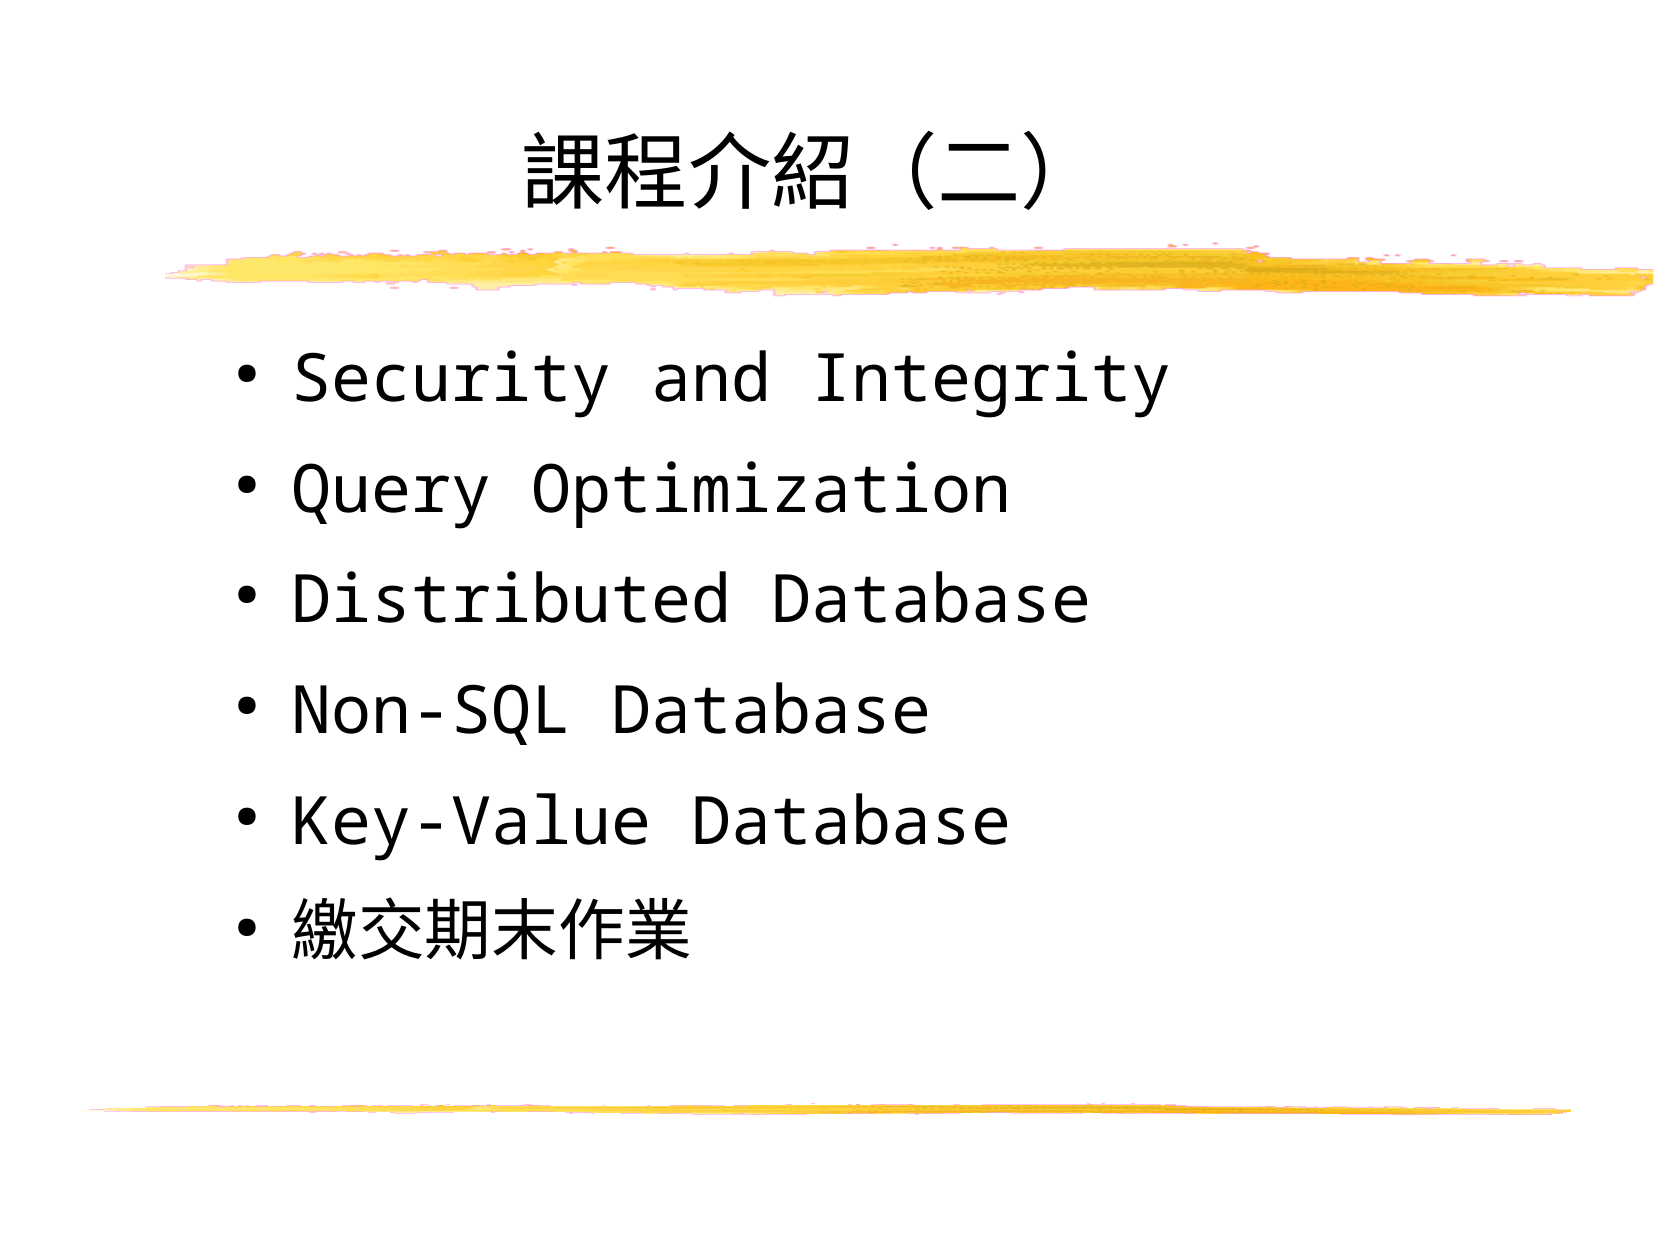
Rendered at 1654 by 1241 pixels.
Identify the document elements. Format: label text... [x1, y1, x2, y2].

picture [82, 1102, 220, 1117]
picture [165, 237, 1654, 308]
list Security and Integrity Query Optimization Distributed Database Non-SQL Database Key-Value Database 繳交期末作業 [220, 316, 1558, 1125]
title 課程介紹（二） [110, 27, 1516, 235]
picture [1558, 1102, 1571, 1117]
